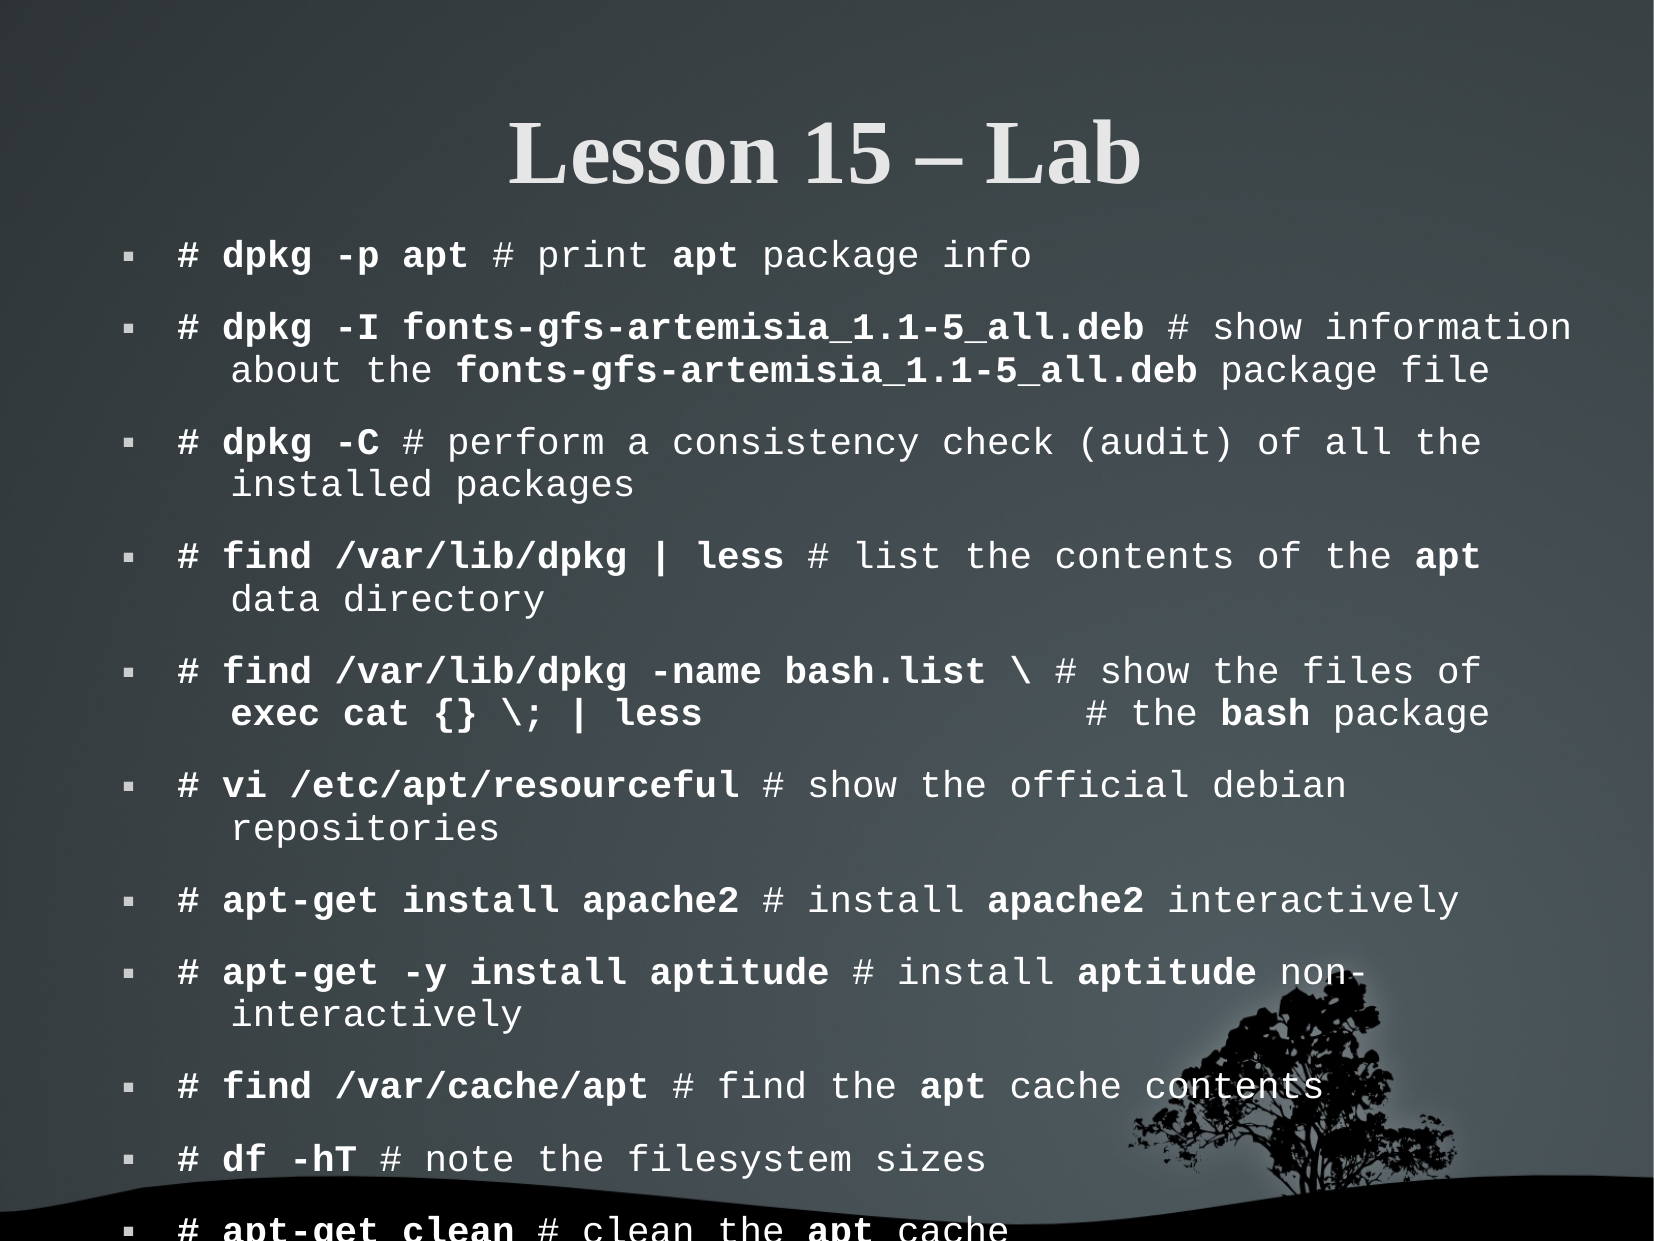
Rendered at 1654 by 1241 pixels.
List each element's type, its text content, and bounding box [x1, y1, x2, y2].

picture [746, 1225, 755, 1241]
list # dpkg -p apt # print apt package info # dpkg -I fonts-gfs-artemisia_1.1-5_all.deb # show information about the fonts-gfs-artemisia_1.1-5_all.deb package file # dpkg -C # perform a consistency check (audit) of all the installed packages # find /var/lib/dpkg | less # list the contents of the apt data directory # find /var/lib/dpkg -name bash.list \ # show the files of exec cat {} \; | less # the bash package # vi /etc/apt/resourceful # show the official debian repositories # apt-get install apache2 # install apache2 interactively # apt-get -y install aptitude # install aptitude non-interactively # find /var/cache/apt # find the apt cache contents # df -hT # note the filesystem sizes # apt-get clean # clean the apt cache # df -hT # any differences? # find /var/cache/apt # find the apt cache contents now [88, 236, 1577, 1183]
picture [252, 1226, 259, 1240]
picture [454, 1226, 463, 1231]
picture [837, 1226, 844, 1240]
picture [476, 1234, 483, 1240]
picture [229, 1234, 236, 1240]
picture [679, 1225, 688, 1241]
picture [971, 1225, 980, 1241]
title Lesson 15 – Lab [82, 49, 1571, 257]
picture [320, 1226, 327, 1239]
picture [814, 1234, 821, 1240]
picture [768, 1225, 779, 1231]
picture [925, 1233, 934, 1241]
picture [0, 0, 1654, 1241]
picture [993, 1225, 1004, 1231]
picture [655, 1233, 664, 1241]
picture [500, 1227, 507, 1241]
picture [341, 1226, 350, 1231]
picture [544, 1228, 552, 1234]
picture [633, 1225, 644, 1231]
